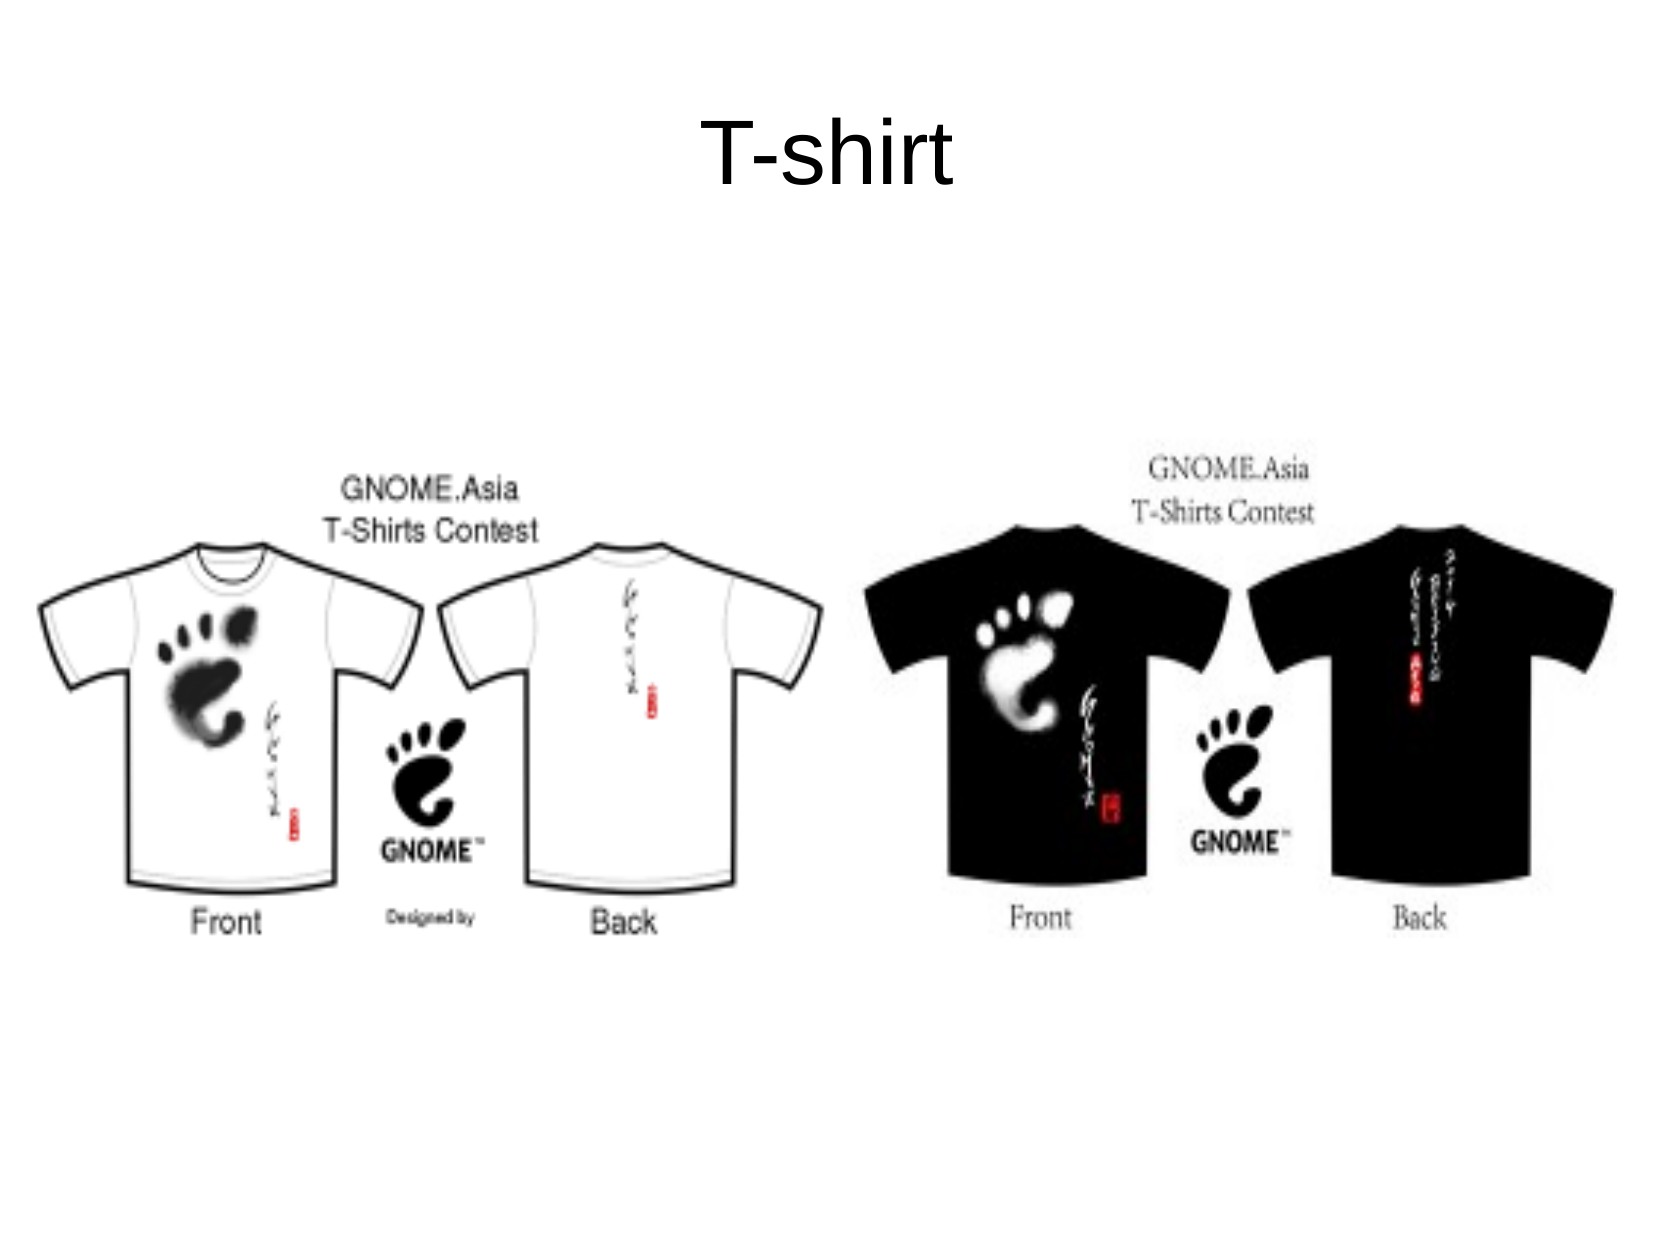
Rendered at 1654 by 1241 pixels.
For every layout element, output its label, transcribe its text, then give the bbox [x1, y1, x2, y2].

title T-shirt [82, 56, 1571, 250]
picture [0, 412, 1617, 976]
